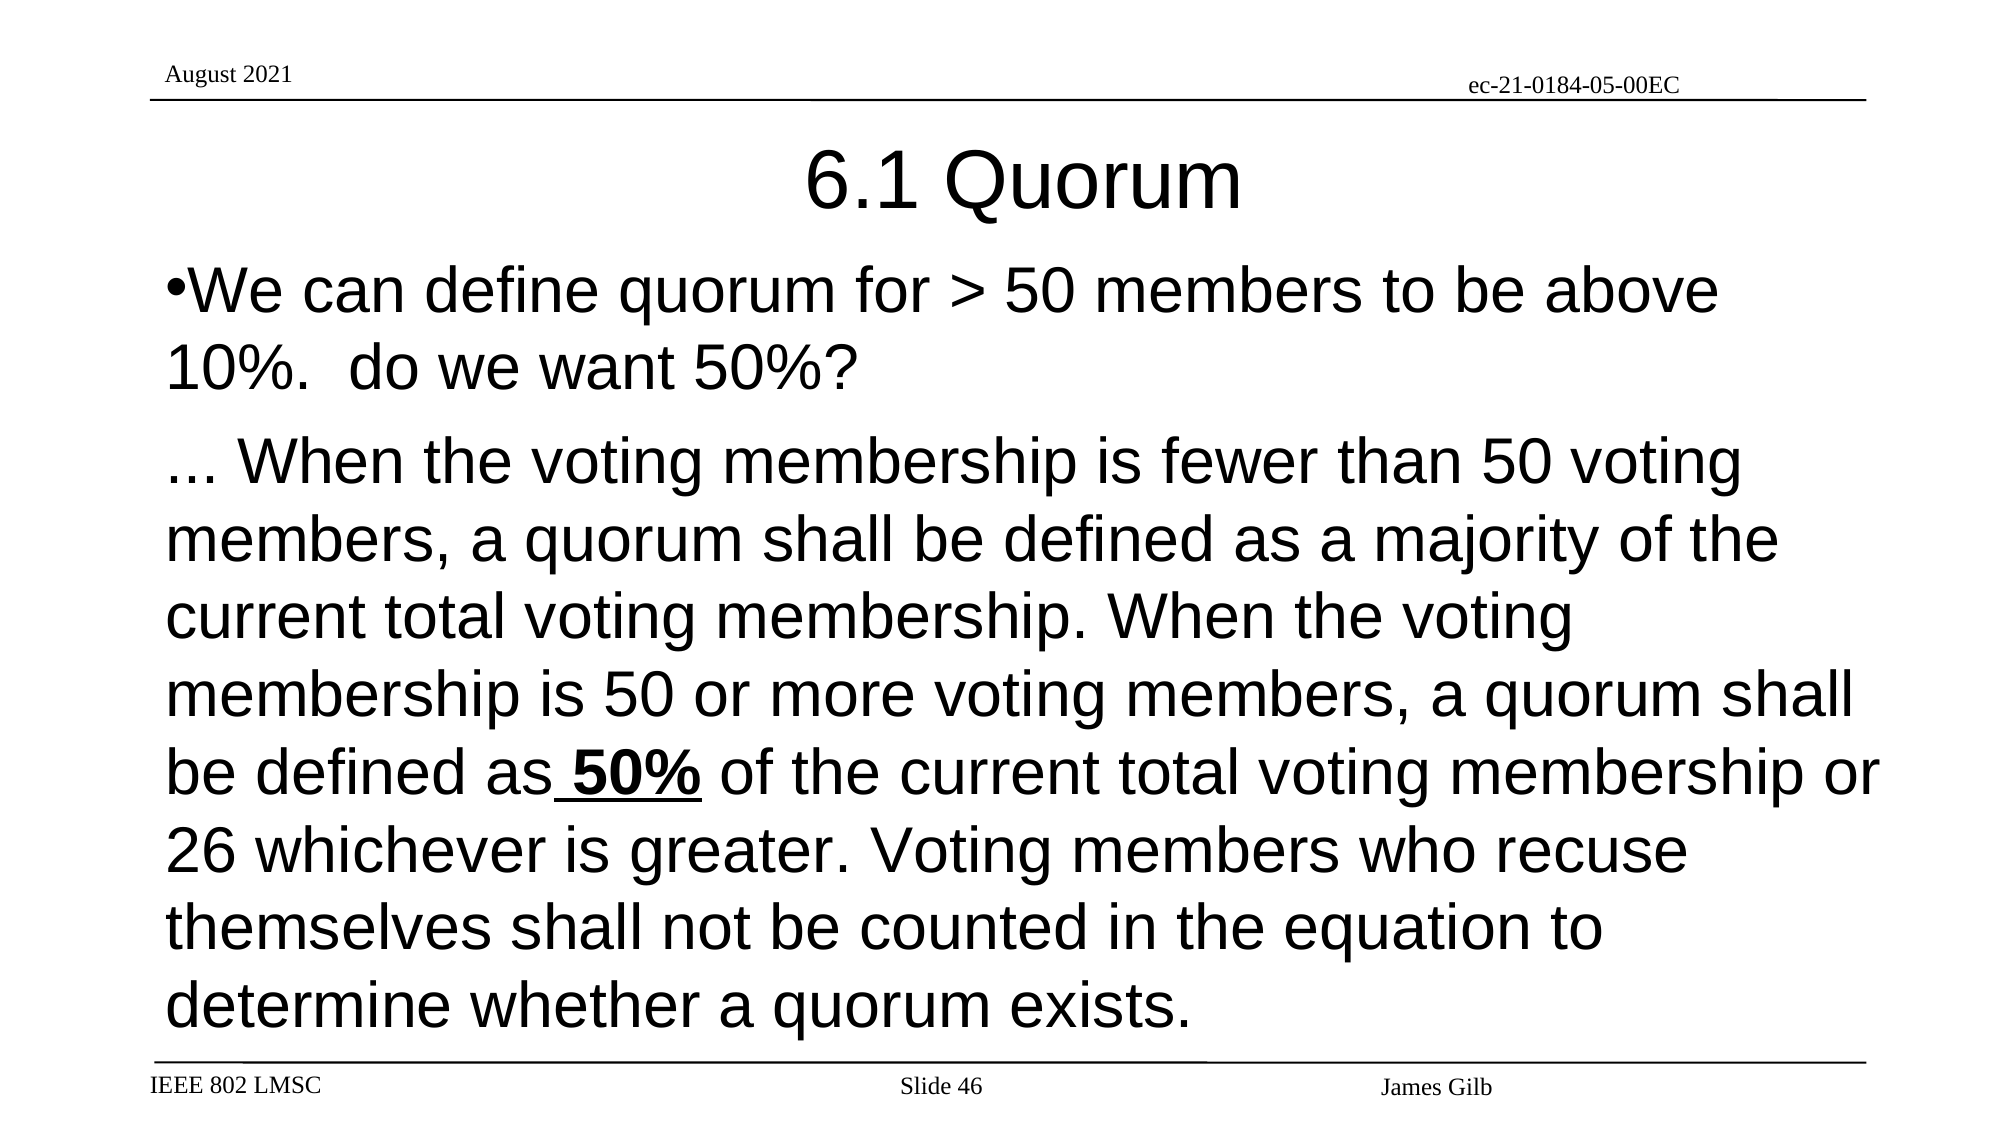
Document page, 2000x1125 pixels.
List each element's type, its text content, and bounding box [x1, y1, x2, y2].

text_box Slide [799, 1069, 1083, 1108]
title 6.1 Quorum [149, 112, 1900, 238]
list We can define quorum for > 50 members to be above 10%. do we want 50%? ... When the voting membership is fewer than 50 voting members, a quorum shall be defined as a majority of the current total voting membership. When the voting membership is 50 or more voting members, a quorum shall be defined as 50% of the current total voting membership or 26 whichever is greater. Voting members who recuse themselves shall not be counted in the equation to determine whether a quorum exists. [150, 239, 1900, 1051]
